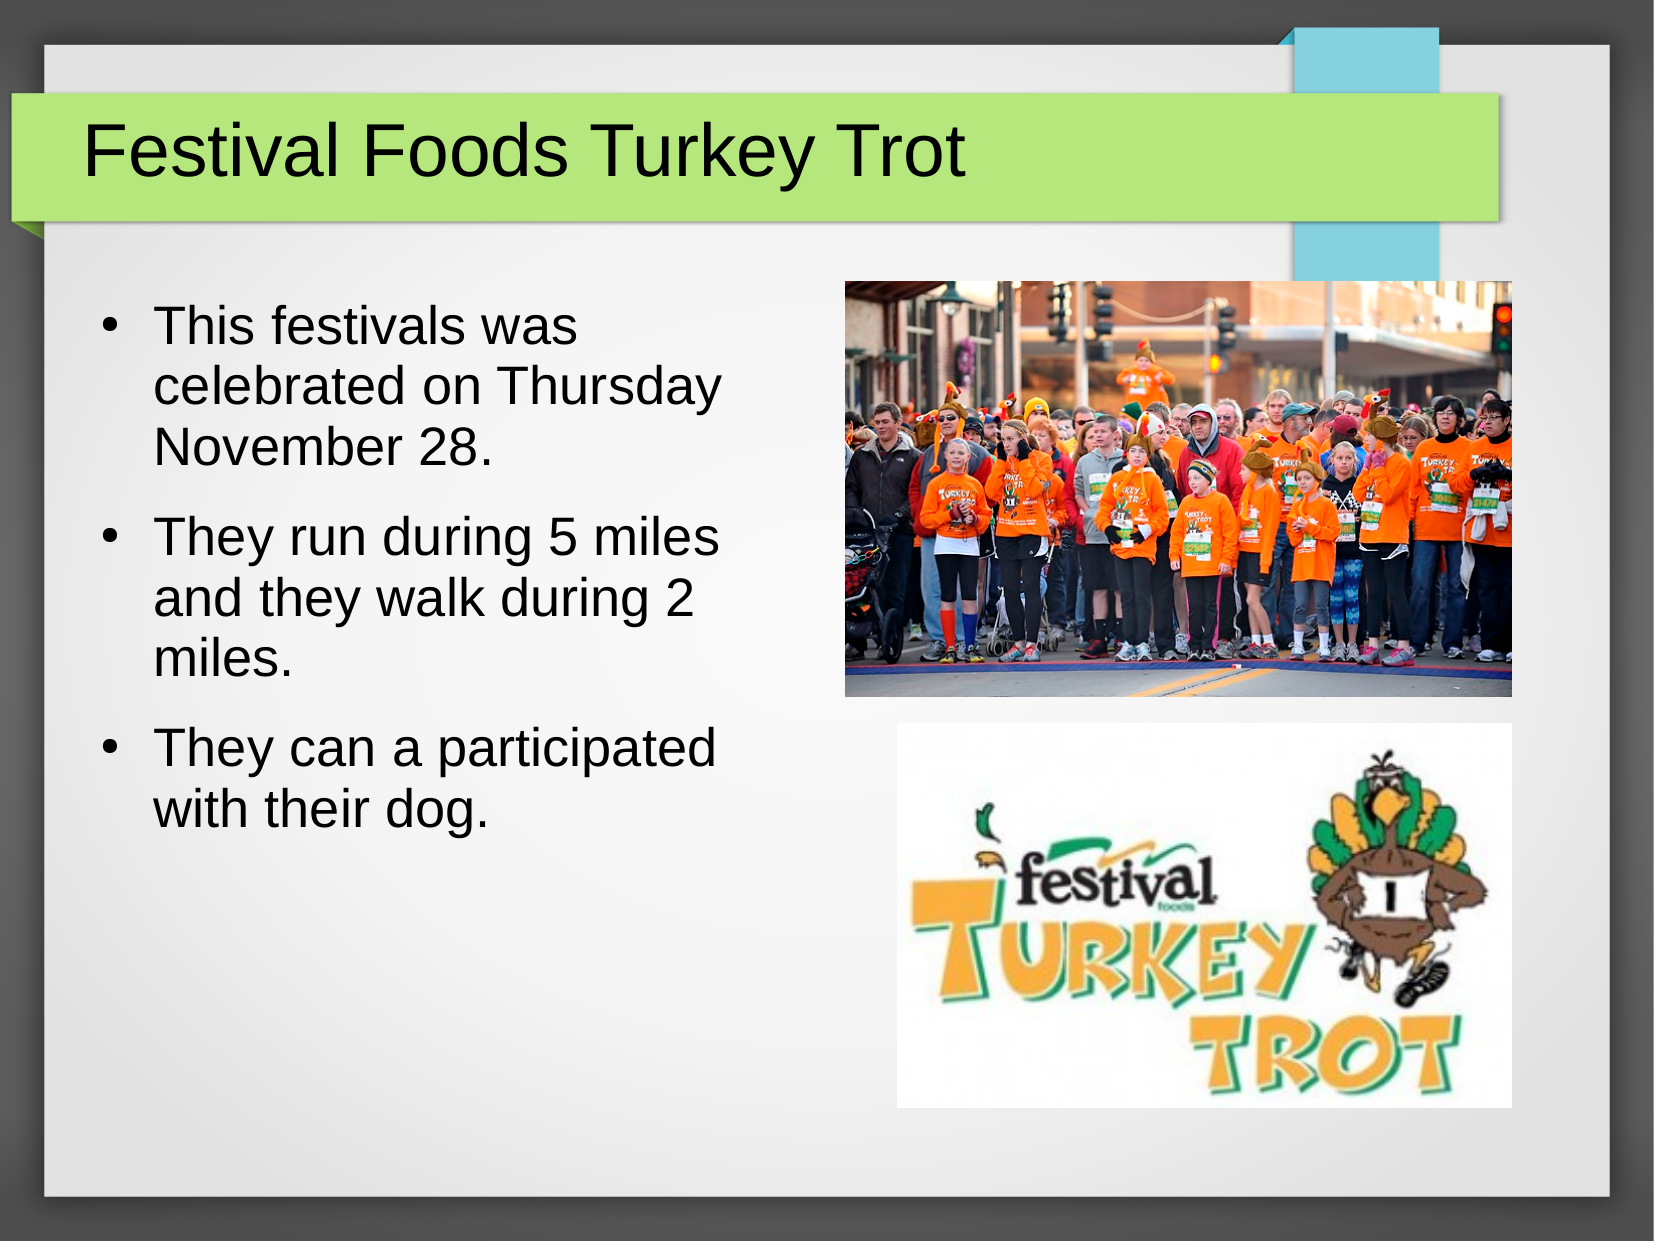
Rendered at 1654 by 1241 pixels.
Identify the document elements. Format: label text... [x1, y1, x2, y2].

picture [0, 0, 1654, 1241]
list This festivals was celebrated on Thursday November 28. They run during 5 miles and they walk during 2 miles. They can a participated with their dog. [82, 295, 809, 1015]
title Festival Foods Turkey Trot [82, 0, 1571, 277]
